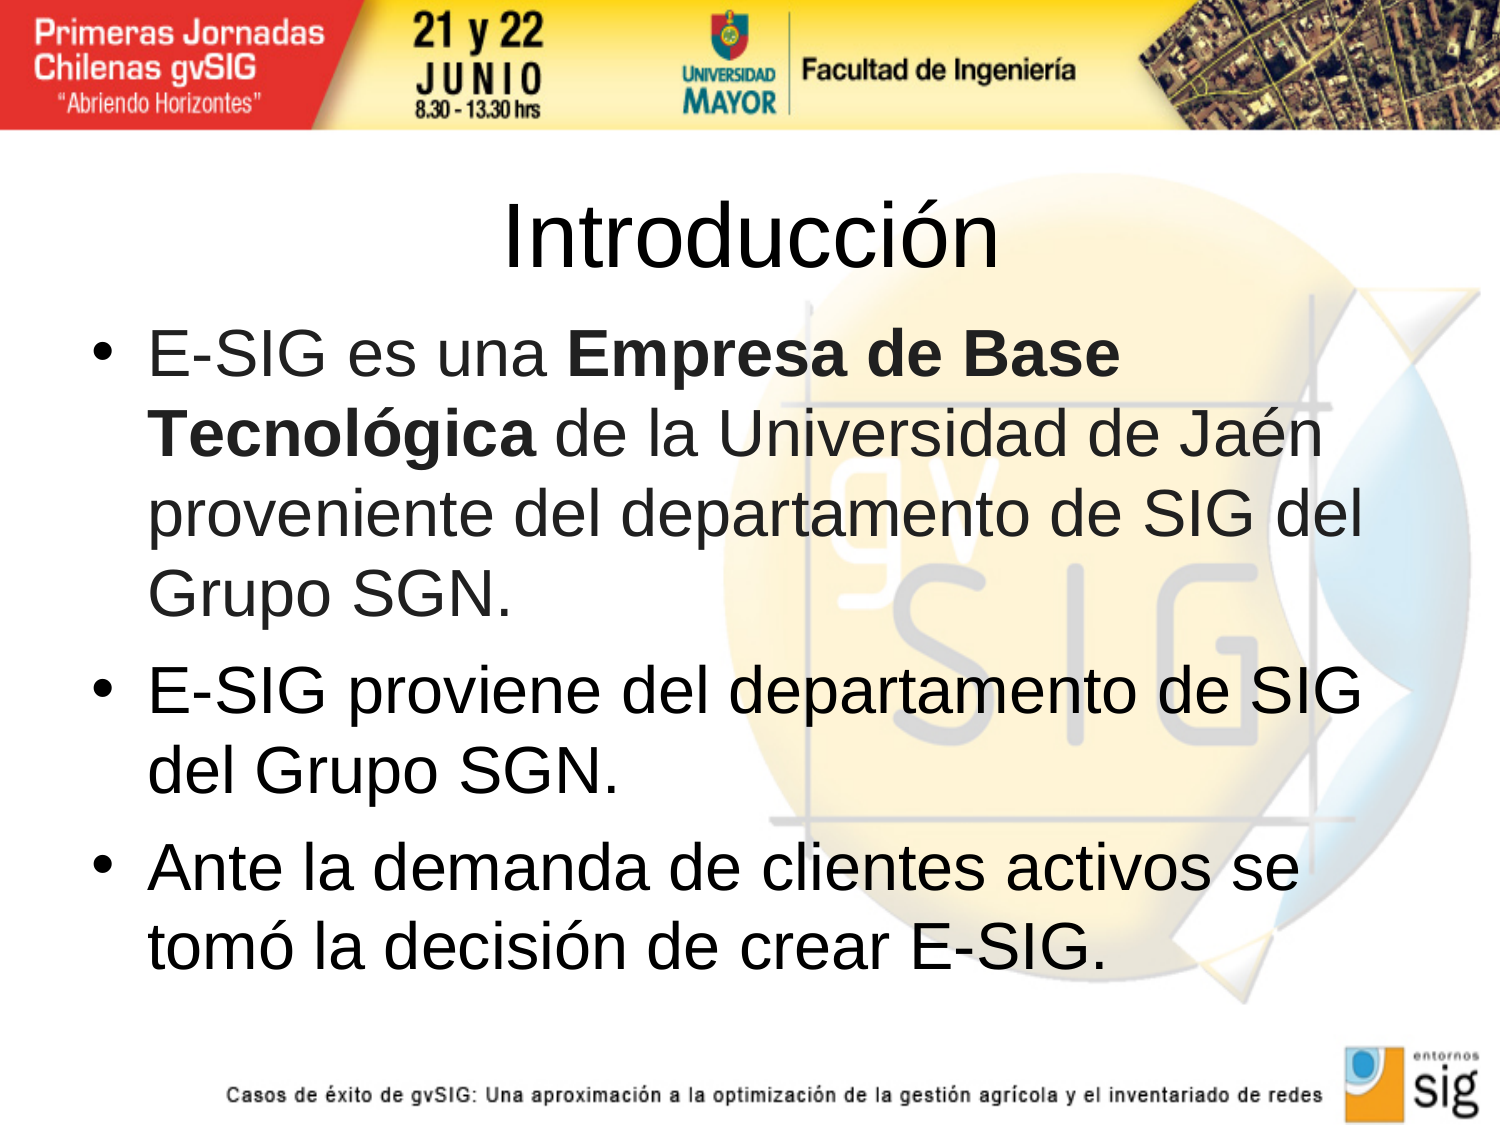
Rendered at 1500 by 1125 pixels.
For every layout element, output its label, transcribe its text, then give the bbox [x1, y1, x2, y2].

list E-SIG es una Empresa de Base Tecnológica de la Universidad de Jaén proveniente del departamento de SIG del Grupo SGN. E-SIG proviene del departamento de SIG del Grupo SGN. Ante la demanda de clientes activos se tomó la decisión de crear E-SIG. [76, 302, 1427, 1125]
title Introducción [76, 137, 1427, 302]
picture [0, 0, 1500, 1125]
